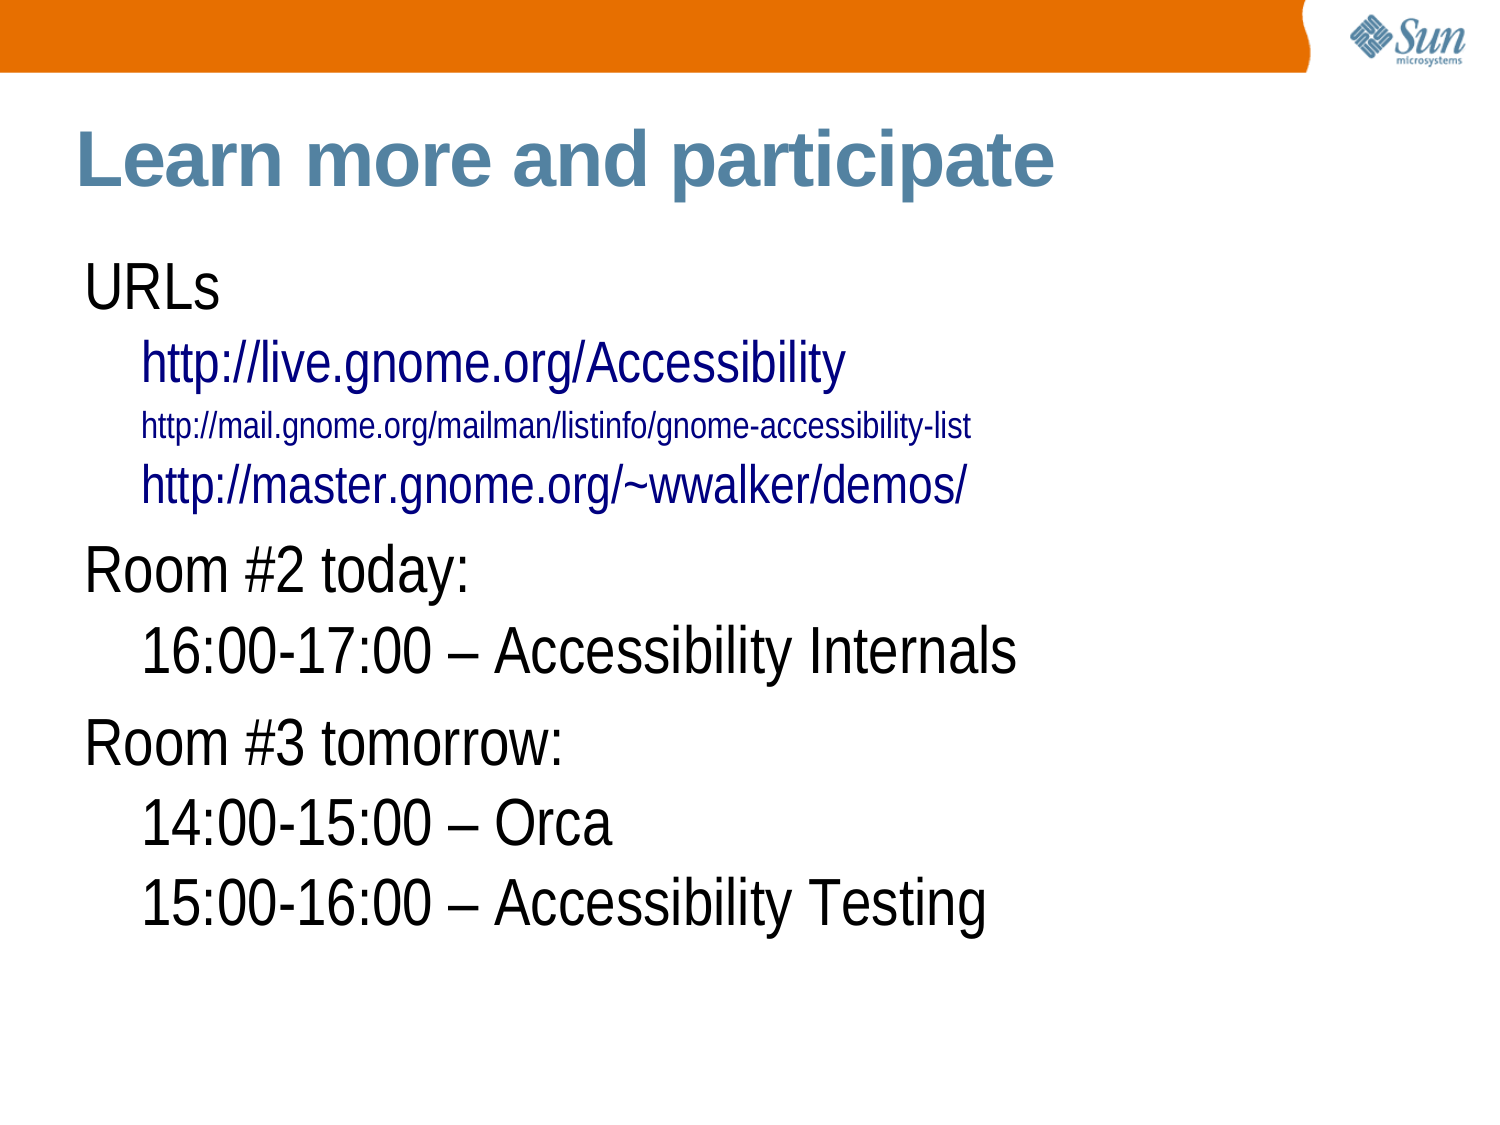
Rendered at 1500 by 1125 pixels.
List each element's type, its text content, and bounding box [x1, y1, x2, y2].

picture [0, 0, 1500, 75]
list URLs http://live.gnome.org/Accessibility http://mail.gnome.org/mailman/listinfo/gnome-accessibility-list http://master.gnome.org/~wwalker/demos/ Room #2 today: 16:00-17:00 – Accessibility Internals Room #3 tomorrow: 14:00-15:00 – Orca 15:00-16:00 – Accessibility Testing [64, 257, 1500, 1017]
title Learn more and participate [75, 122, 1438, 228]
